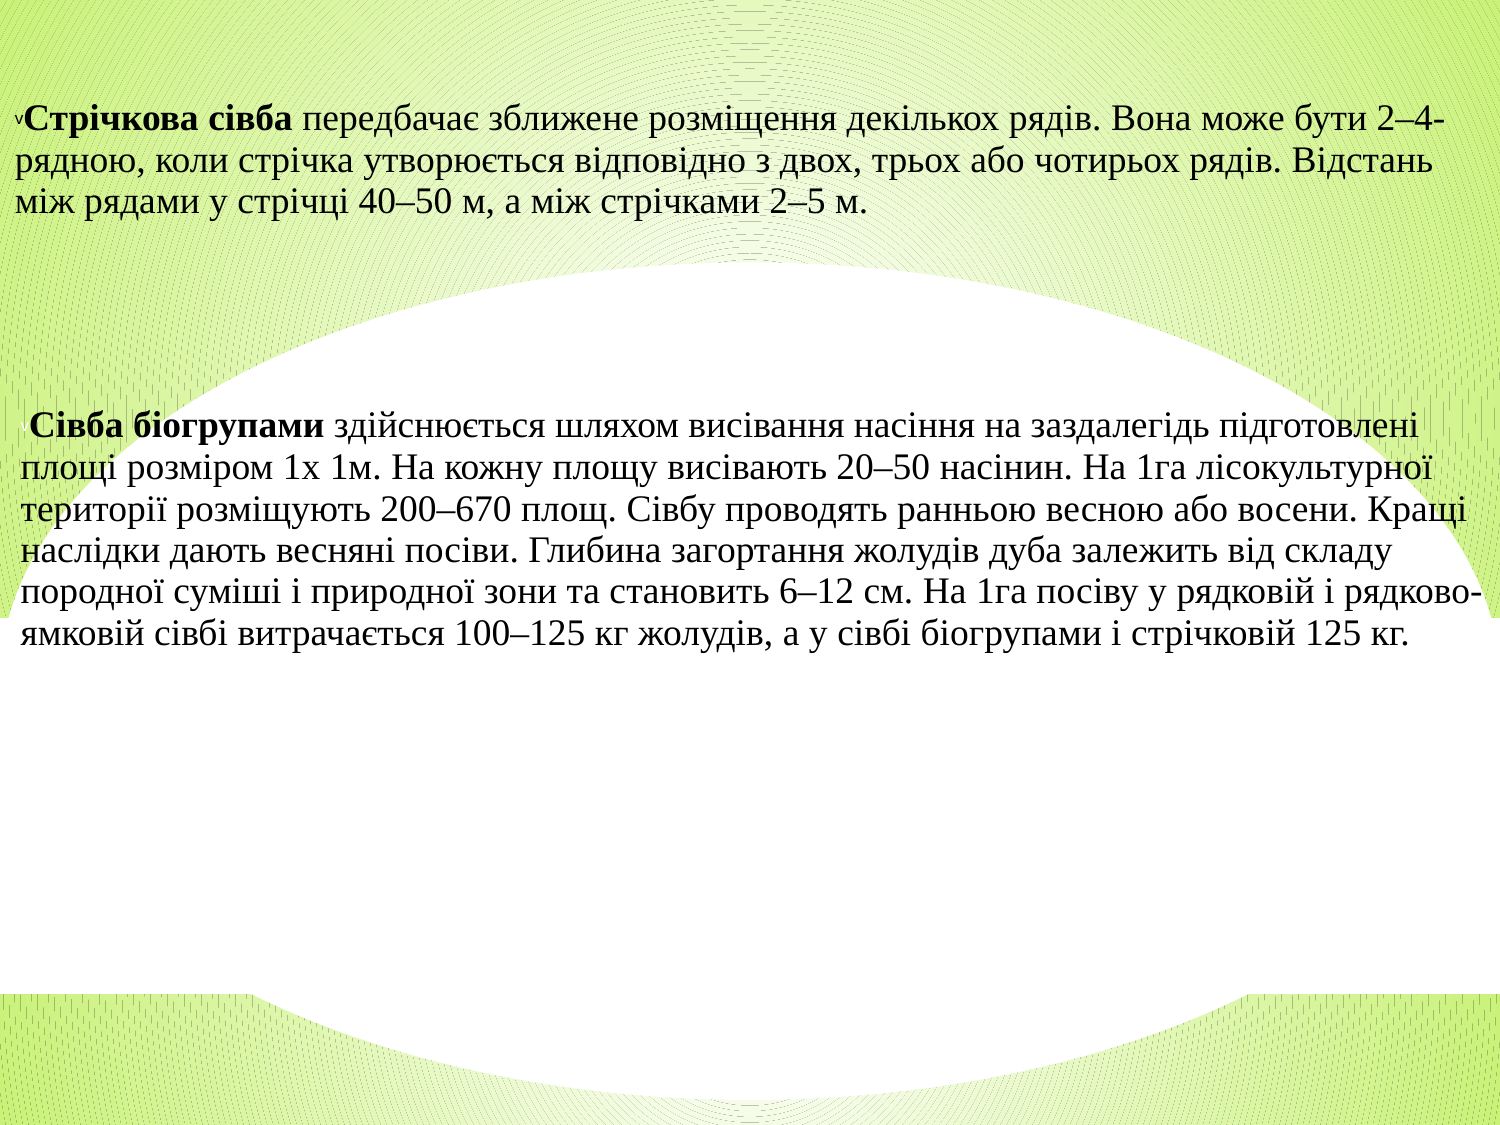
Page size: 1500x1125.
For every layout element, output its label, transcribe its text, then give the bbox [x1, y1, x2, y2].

text_box Сівба біогрупами здійснюється шляхом висівання насіння на заздалегідь підготовлені площі розміром 1х 1м. На кожну площу висівають 20–50 насінин. На 1га лісокультурної території розміщують 200–670 площ. Сівбу проводять ранньою весною або восени. Кращі наслідки дають весняні посіви. Глибина загортання жолудів дуба залежить від складу породної суміші і природної зони та становить 6–12 см. На 1га посіву у рядковій і рядково-ямковій сівбі витрачається 100–125 кг жолудів, а у сівбі біогрупами і стрічковій 125 кг. [5, 397, 1500, 662]
text_box Стрічкова сівба передбачає зближене розміщення декількох рядів. Вона може бути 2–4-рядною, коли стрічка утворюється відповідно з двох, трьох або чотирьох рядів. Відстань між рядами у стрічці 40–50 м, а між стрічками 2–5 м. [0, 90, 1483, 230]
